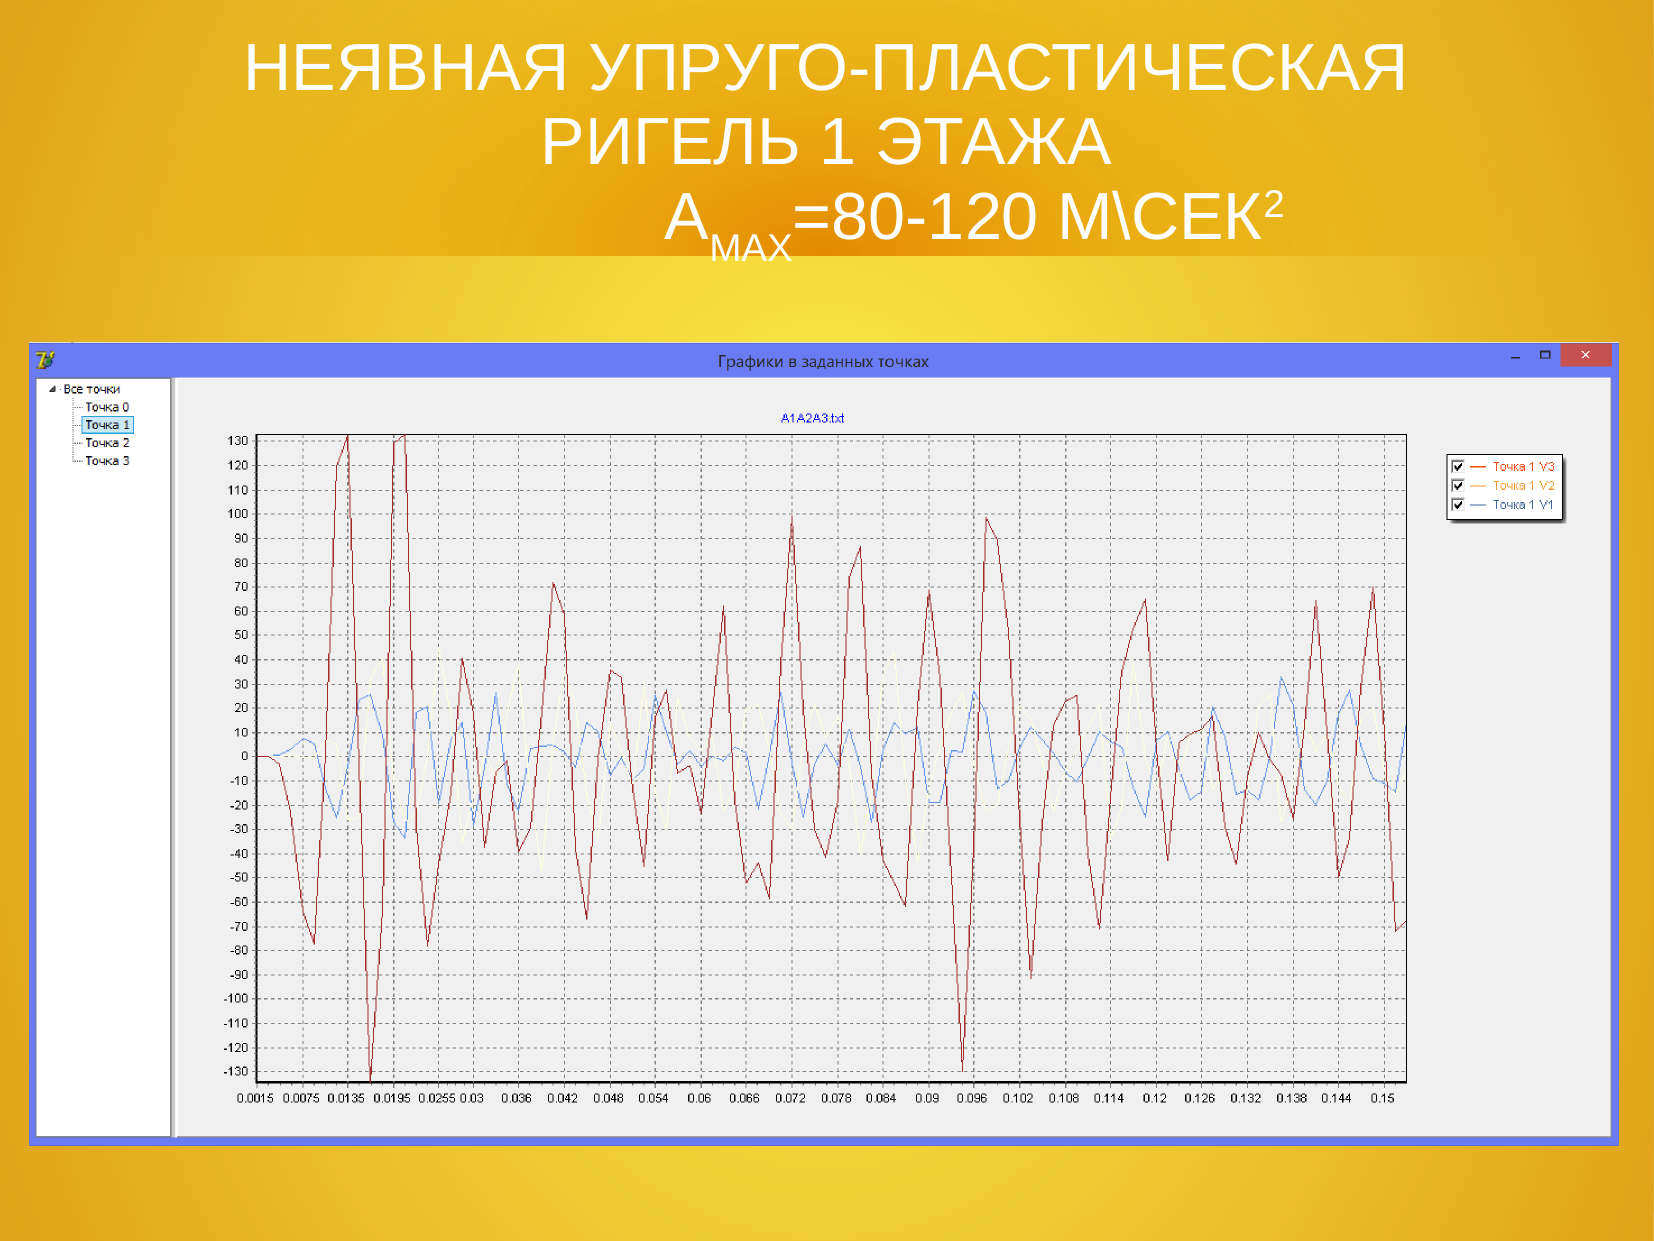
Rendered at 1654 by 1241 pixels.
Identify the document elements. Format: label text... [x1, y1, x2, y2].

title НЕЯВНАЯ УПРУГО-ПЛАСТИЧЕСКАЯ РИГЕЛЬ 1 ЭТАЖА АМАХ=80-120 М\СЕК2 [82, 29, 1571, 270]
picture [29, 342, 1619, 1146]
